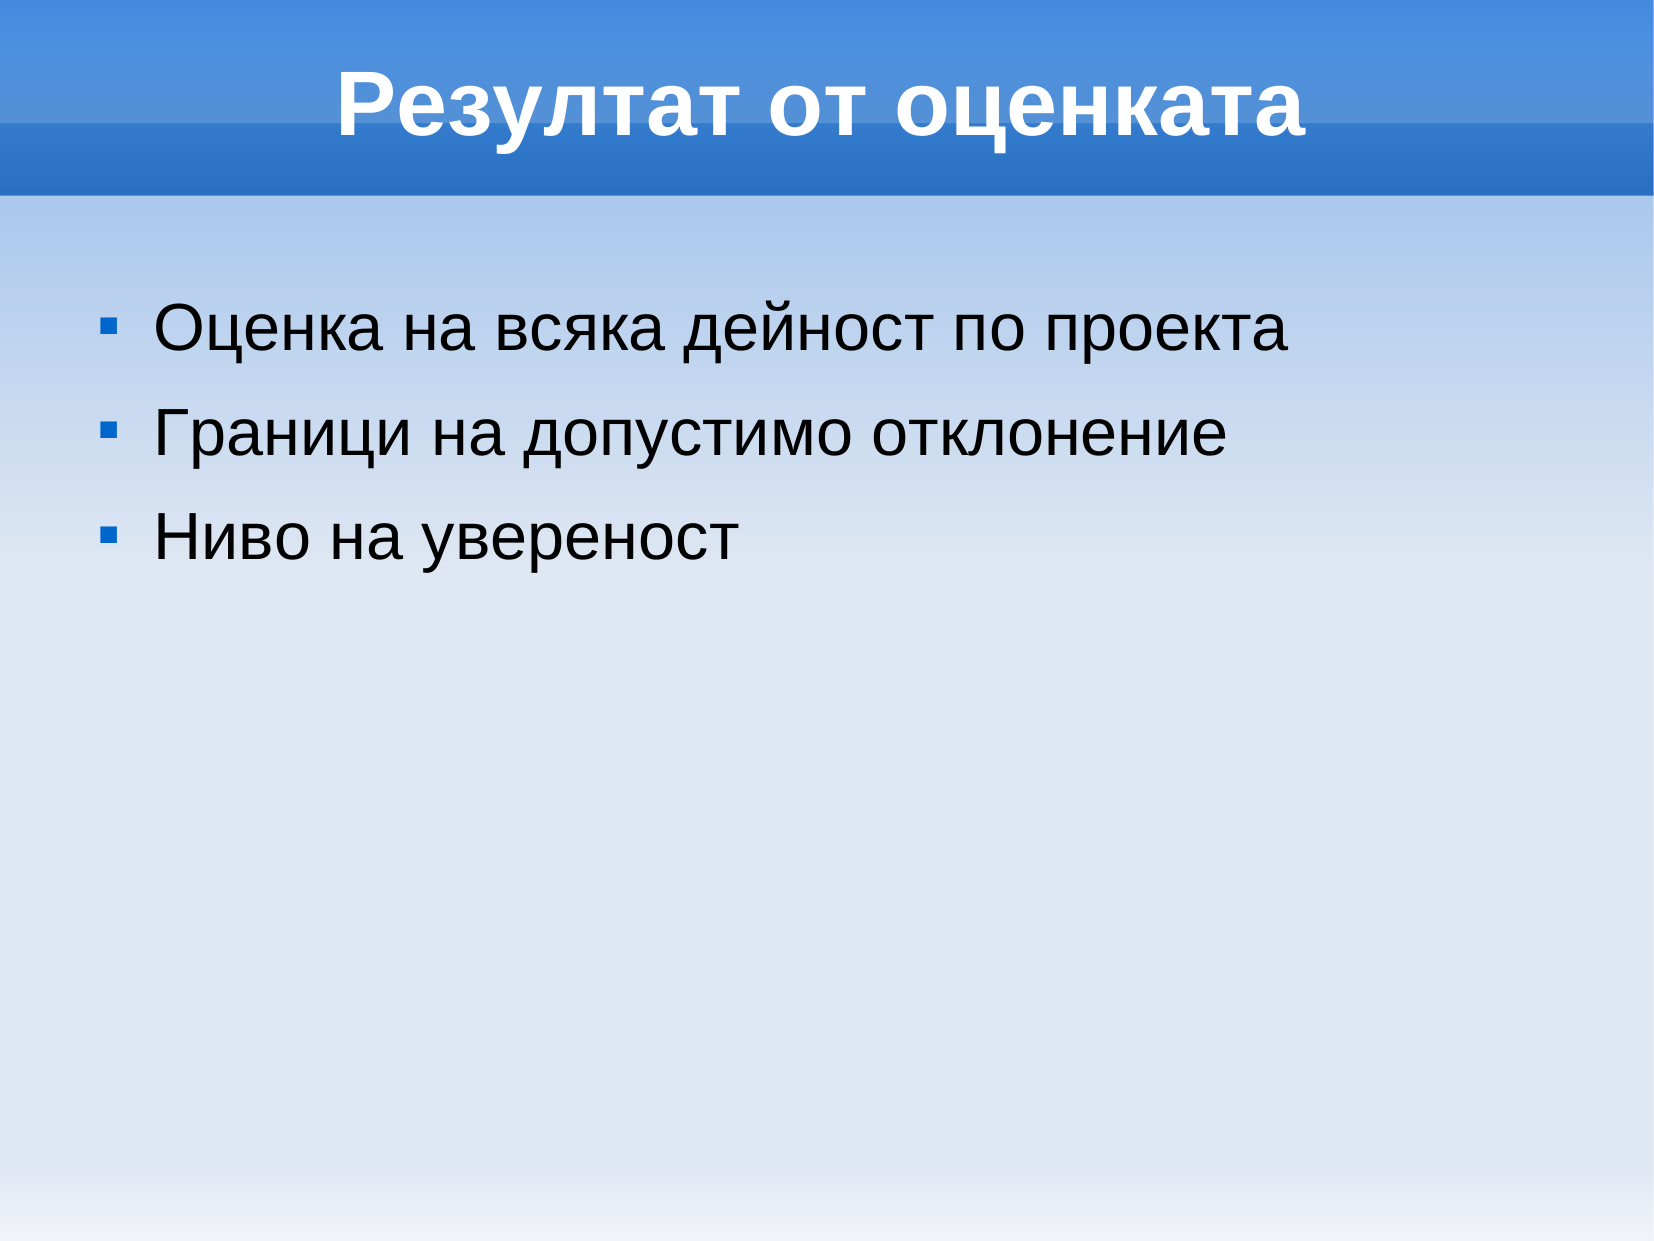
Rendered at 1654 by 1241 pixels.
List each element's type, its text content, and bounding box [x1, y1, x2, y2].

list Оценка на всяка дейност по проекта Граници на допустимо отклонение Ниво на увереност [82, 290, 1571, 1109]
title Резултат от оценката [76, 0, 1565, 208]
picture [0, 0, 1654, 1241]
